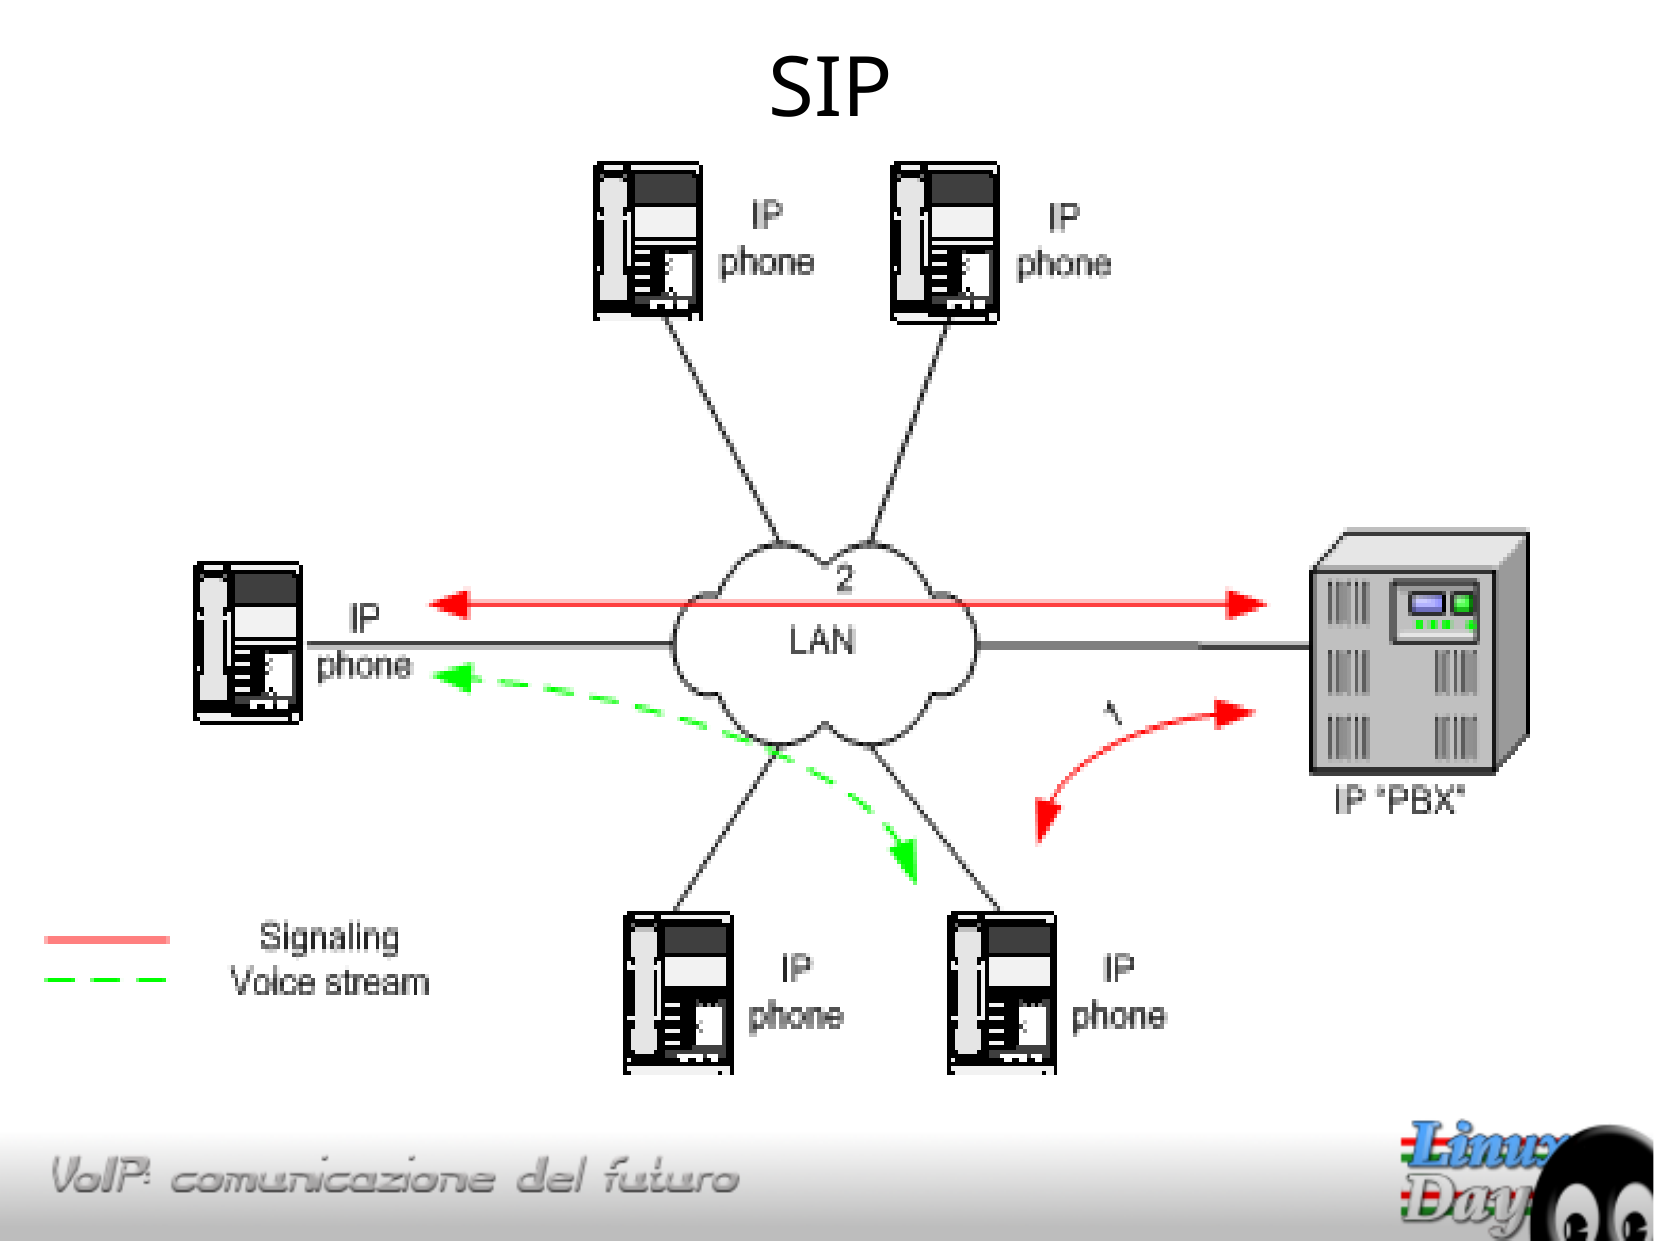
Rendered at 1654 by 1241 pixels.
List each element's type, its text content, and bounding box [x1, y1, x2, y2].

picture [37, 149, 1538, 1088]
picture [0, 1115, 1654, 1241]
title SIP [86, 0, 1576, 188]
